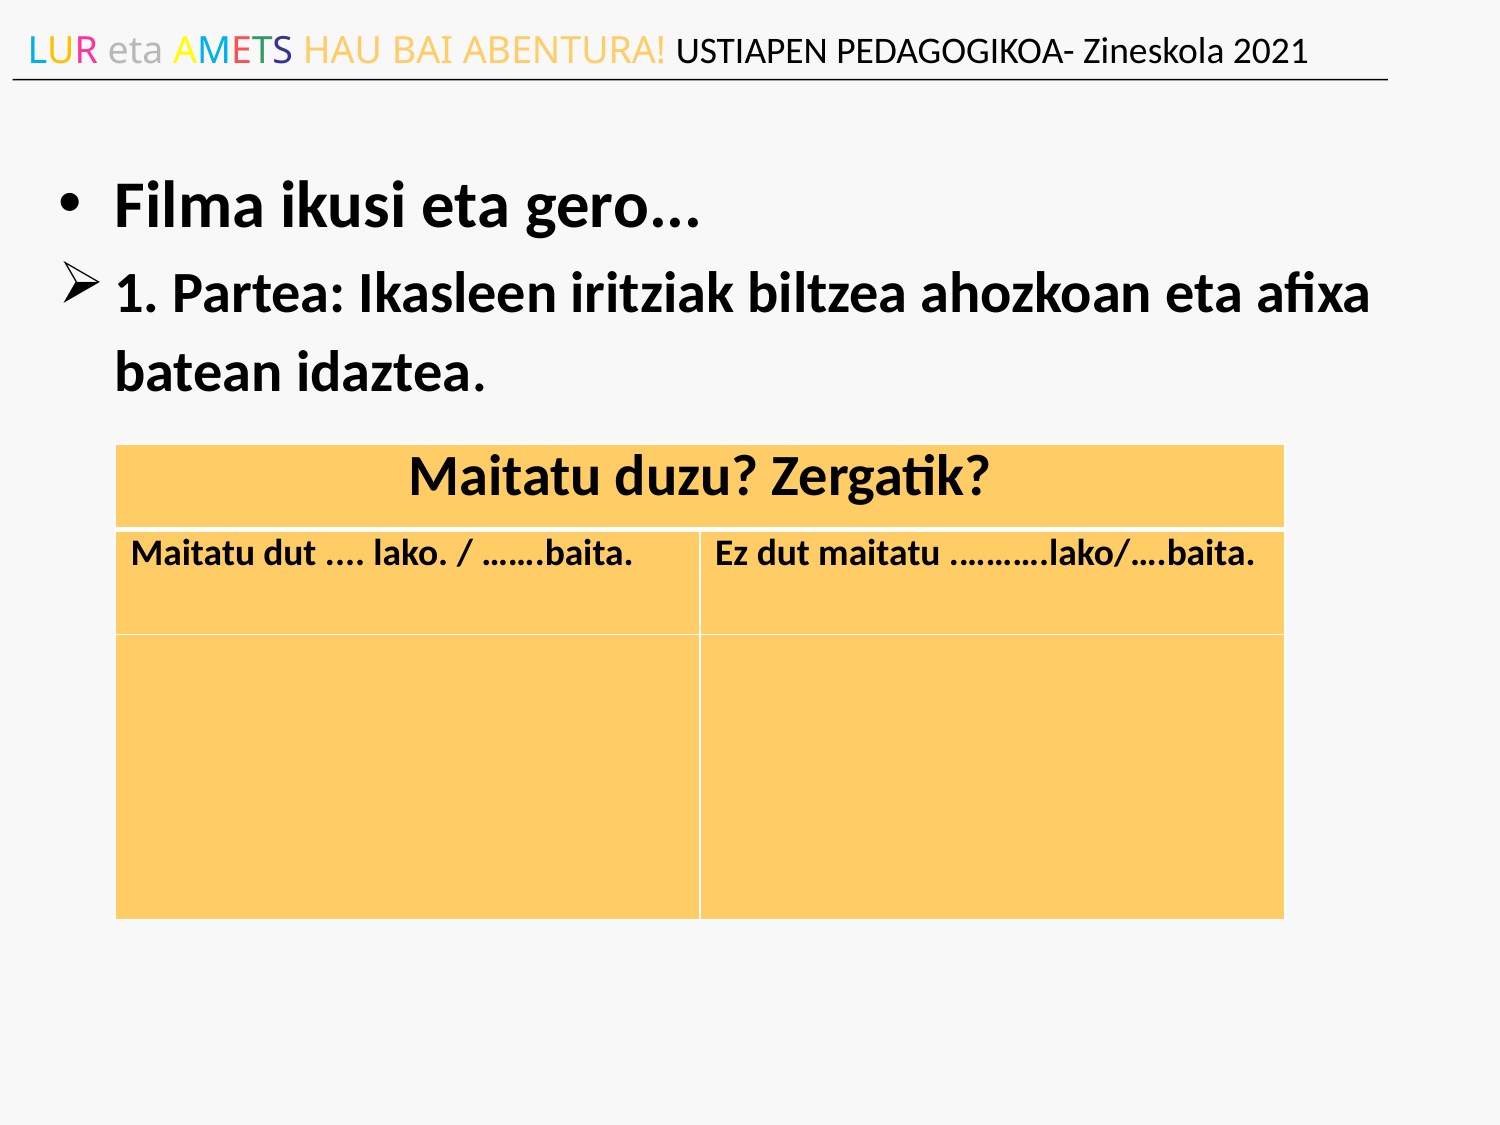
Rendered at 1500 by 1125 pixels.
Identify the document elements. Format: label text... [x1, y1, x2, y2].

table_cell Ez dut maitatu .……….lako/….baita. [701, 532, 1284, 634]
list Filma ikusi eta gero... 1. Partea: Ikasleen iritziak biltzea ahozkoan eta afixa batean idaztea. [43, 153, 1394, 897]
table_header Maitatu duzu? Zergatik? [116, 445, 1284, 527]
table_cell [701, 635, 1284, 919]
table_cell Maitatu dut .... lako. / …….baita. [116, 532, 699, 634]
table_cell [116, 635, 699, 919]
text_box LUR eta AMETS HAU BAI ABENTURA! USTIAPEN PEDAGOGIKOA- Zineskola 2021 [12, 19, 1425, 79]
